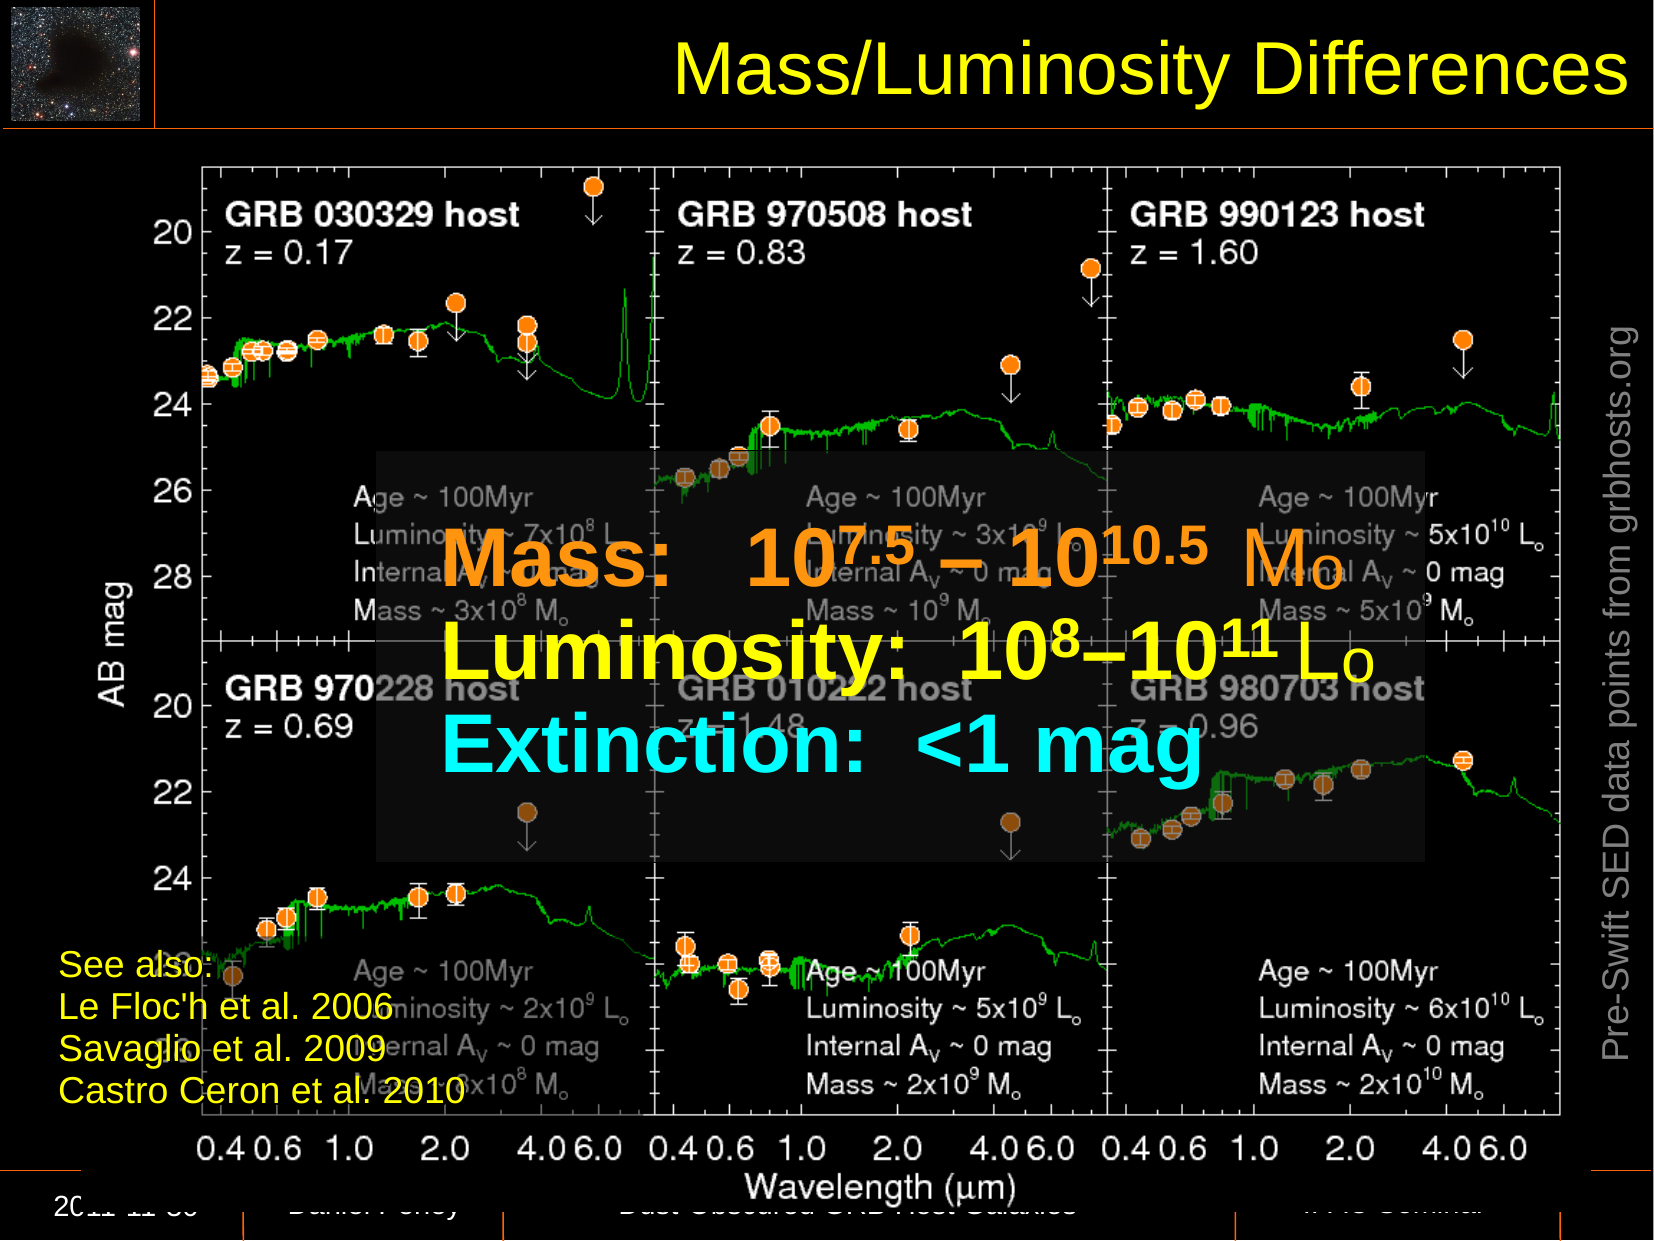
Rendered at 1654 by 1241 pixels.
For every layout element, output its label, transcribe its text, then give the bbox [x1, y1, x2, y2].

text_box [375, 450, 1426, 863]
picture [81, 135, 1591, 1213]
title Mass/Luminosity Differences [225, 17, 1631, 119]
text_box Pre-Swift SED data points from grbhosts.org [1586, 140, 1646, 1078]
text_box Mass: 107.5 – 1010.5 Mo Luminosity: 108–1011 Lo Extinction: <1 mag [425, 503, 1426, 836]
picture [11, 7, 140, 121]
text_box See also: Le Floc'h et al. 2006 Savaglio et al. 2009 Castro Ceron et al. 2010 [43, 936, 644, 1120]
